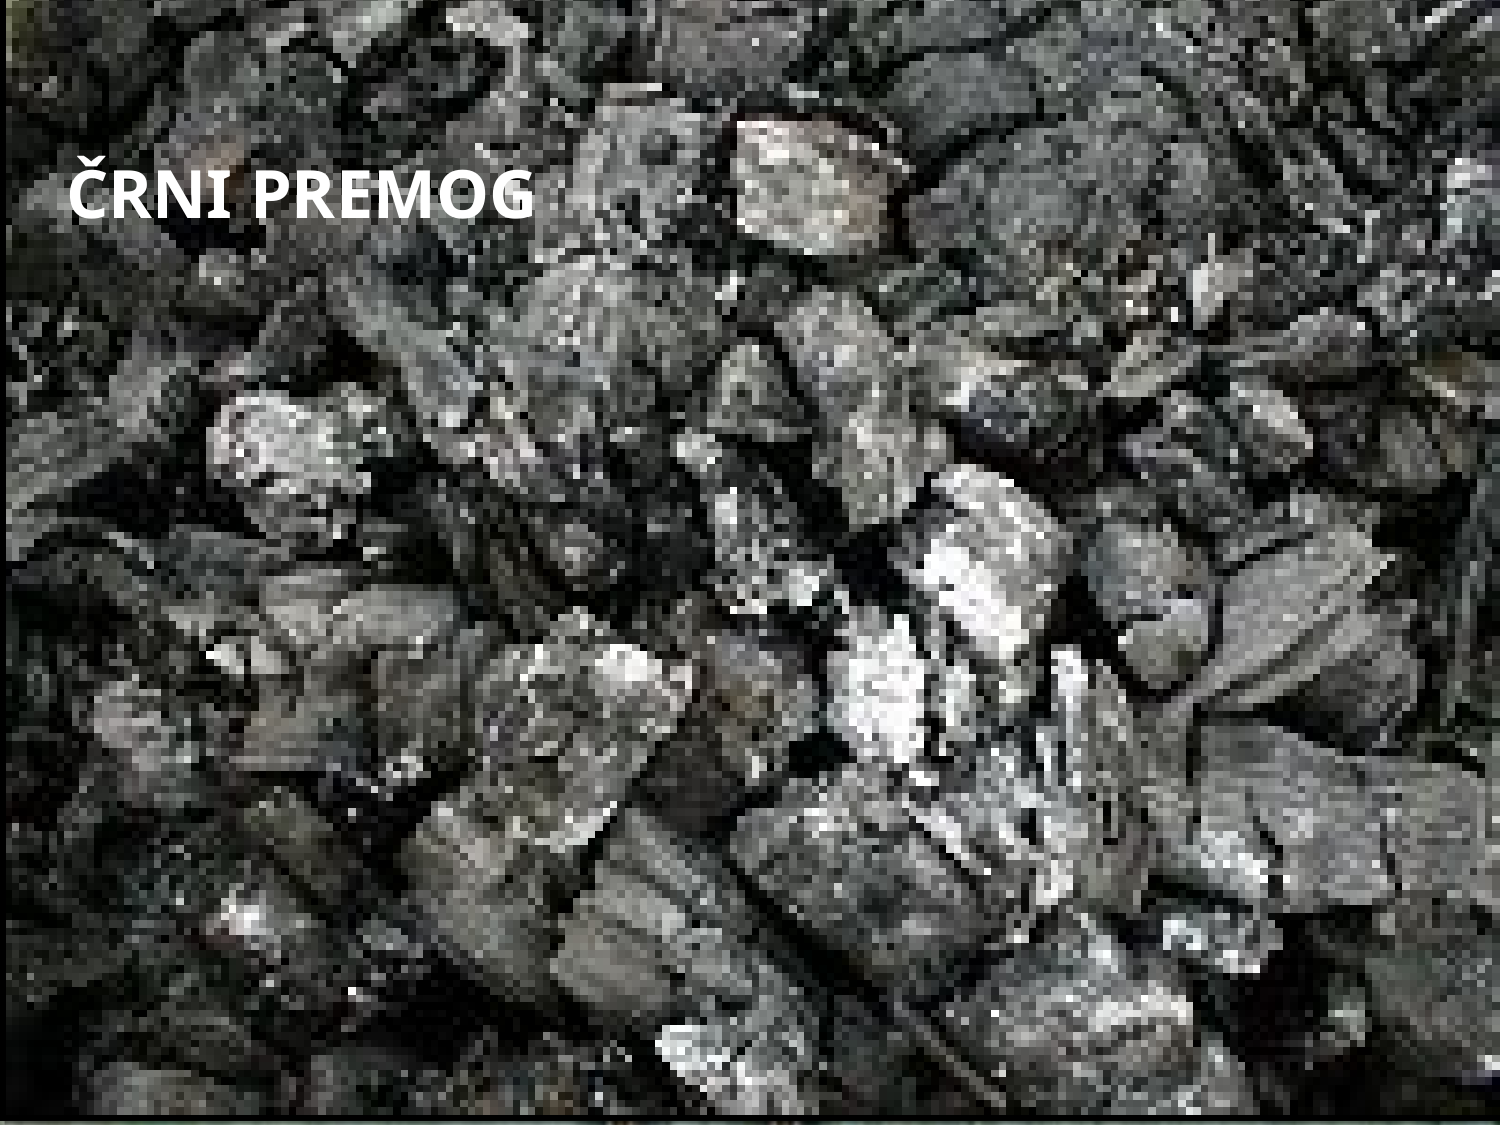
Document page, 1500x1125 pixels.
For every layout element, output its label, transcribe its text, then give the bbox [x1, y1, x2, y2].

picture [5, 0, 1500, 1115]
text_box ČRNI PREMOG [51, 144, 715, 250]
